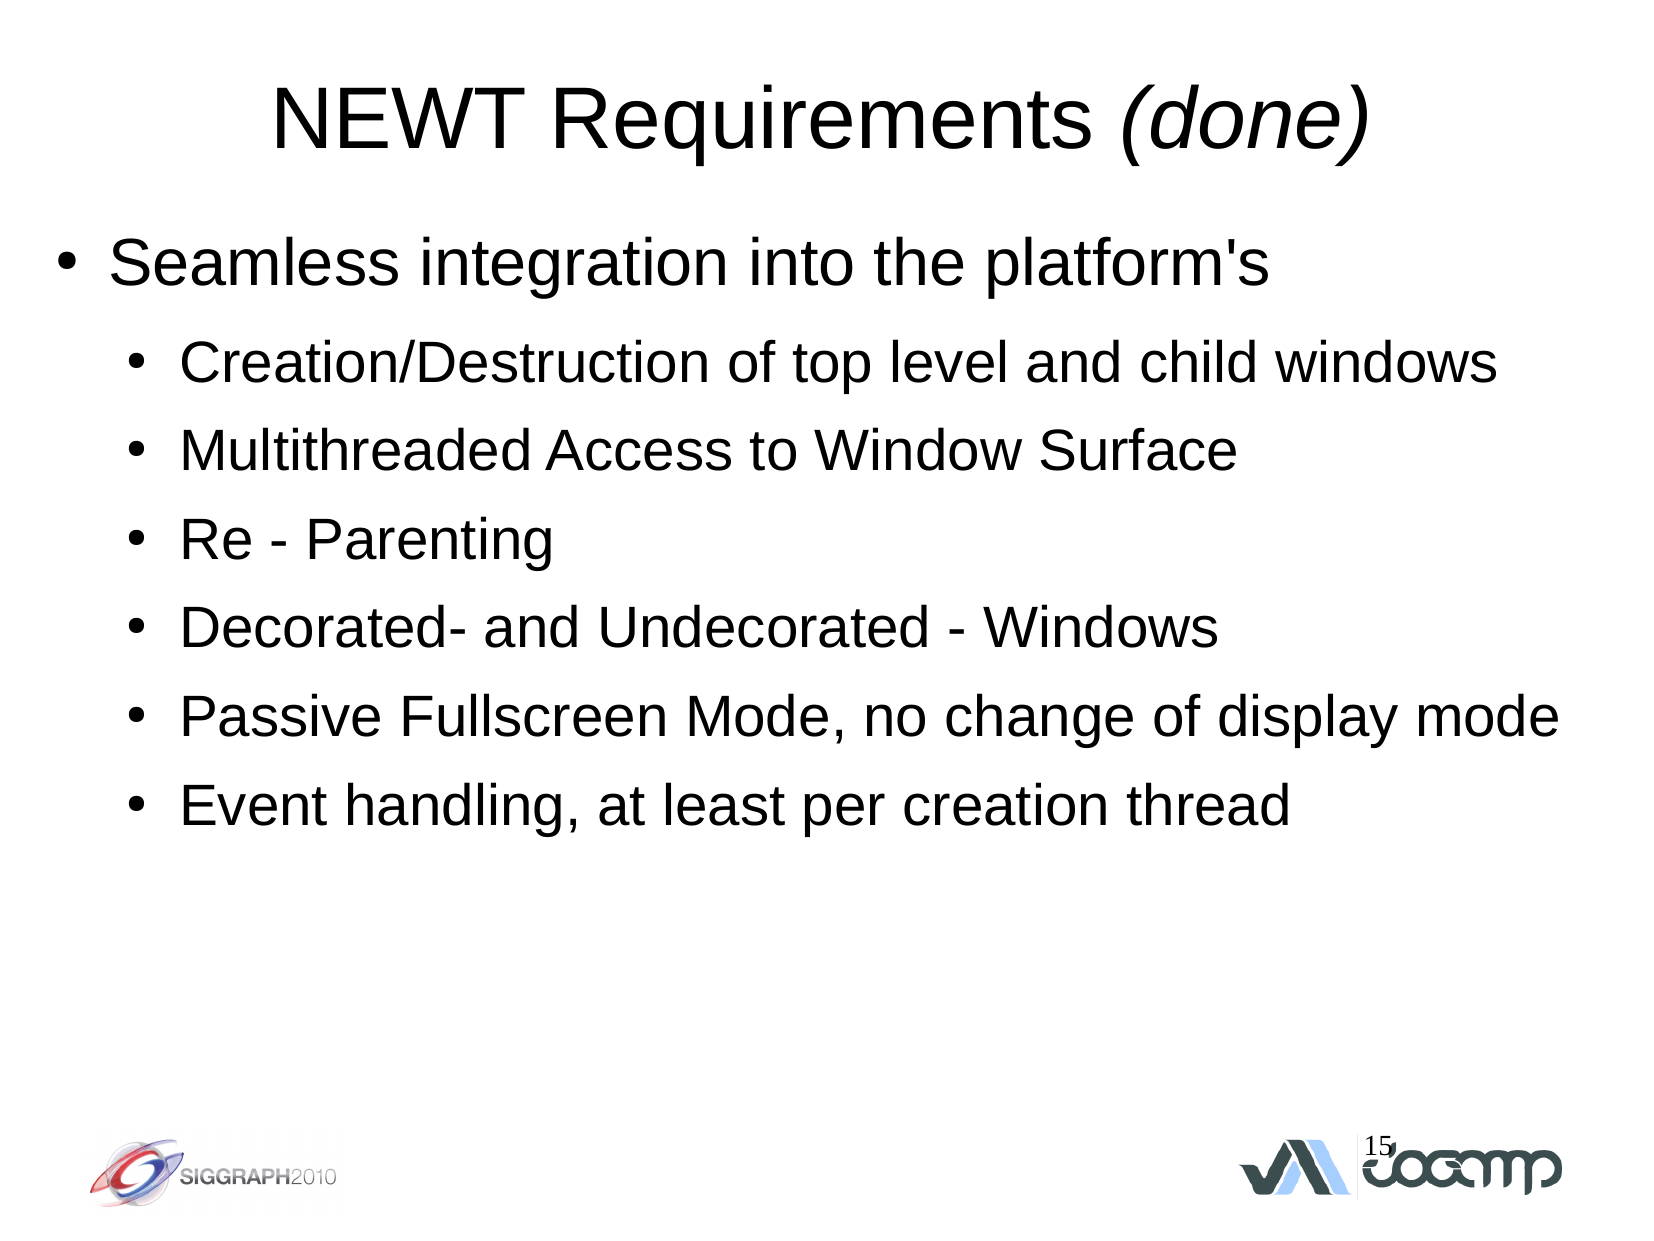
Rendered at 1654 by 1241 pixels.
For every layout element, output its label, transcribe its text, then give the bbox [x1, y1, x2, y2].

title NEWT Requirements (done) [68, 56, 1576, 181]
list Seamless integration into the platform's Creation/Destruction of top level and child windows Multithreaded Access to Window Surface Re - Parenting Decorated- and Undecorated - Windows Passive Fullscreen Mode, no change of display mode Event handling, at least per creation thread [37, 225, 1613, 1044]
picture [1237, 1134, 1562, 1200]
picture [82, 1130, 346, 1217]
